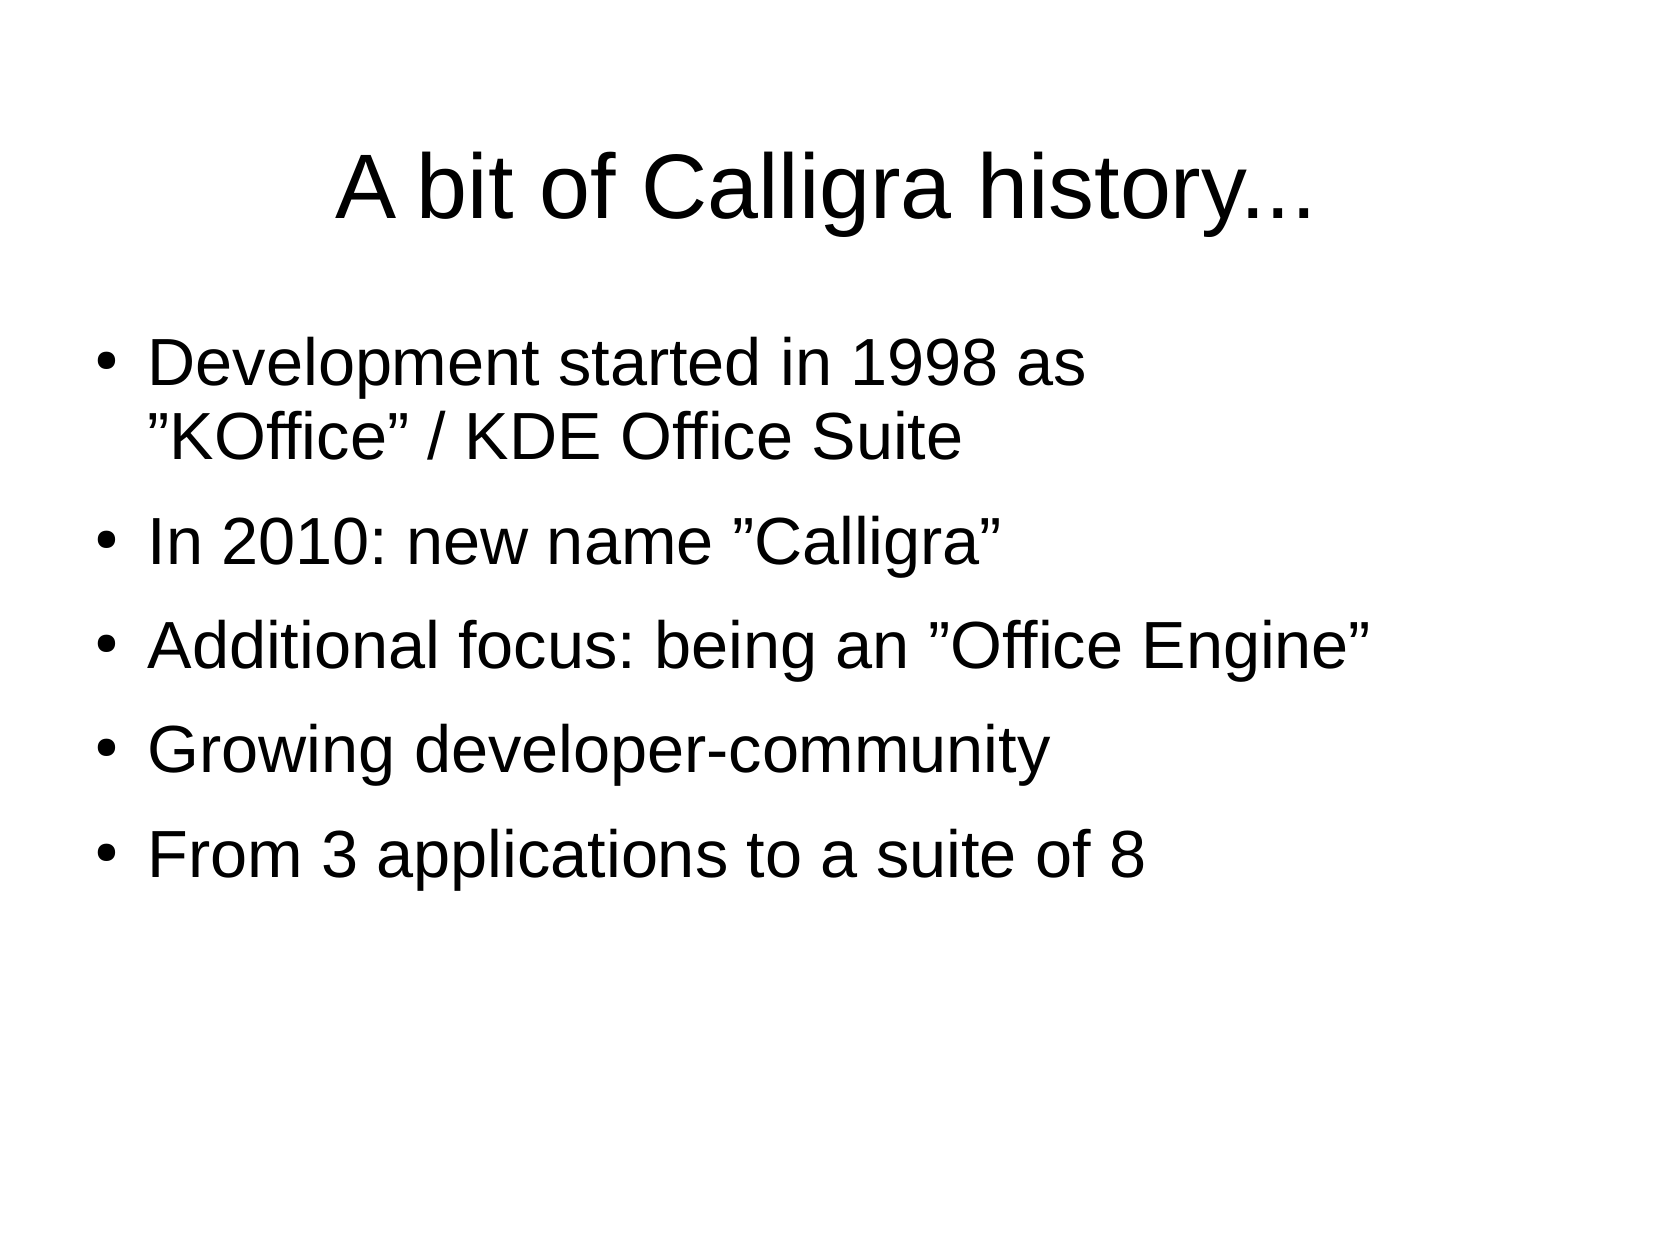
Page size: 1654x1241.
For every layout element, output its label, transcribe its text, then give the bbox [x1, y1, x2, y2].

list Development started in 1998 as ”KOffice” / KDE Office Suite In 2010: new name ”Calligra” Additional focus: being an ”Office Engine” Growing developer-community From 3 applications to a suite of 8 [76, 324, 1565, 1144]
title A bit of Calligra history... [82, 118, 1571, 257]
